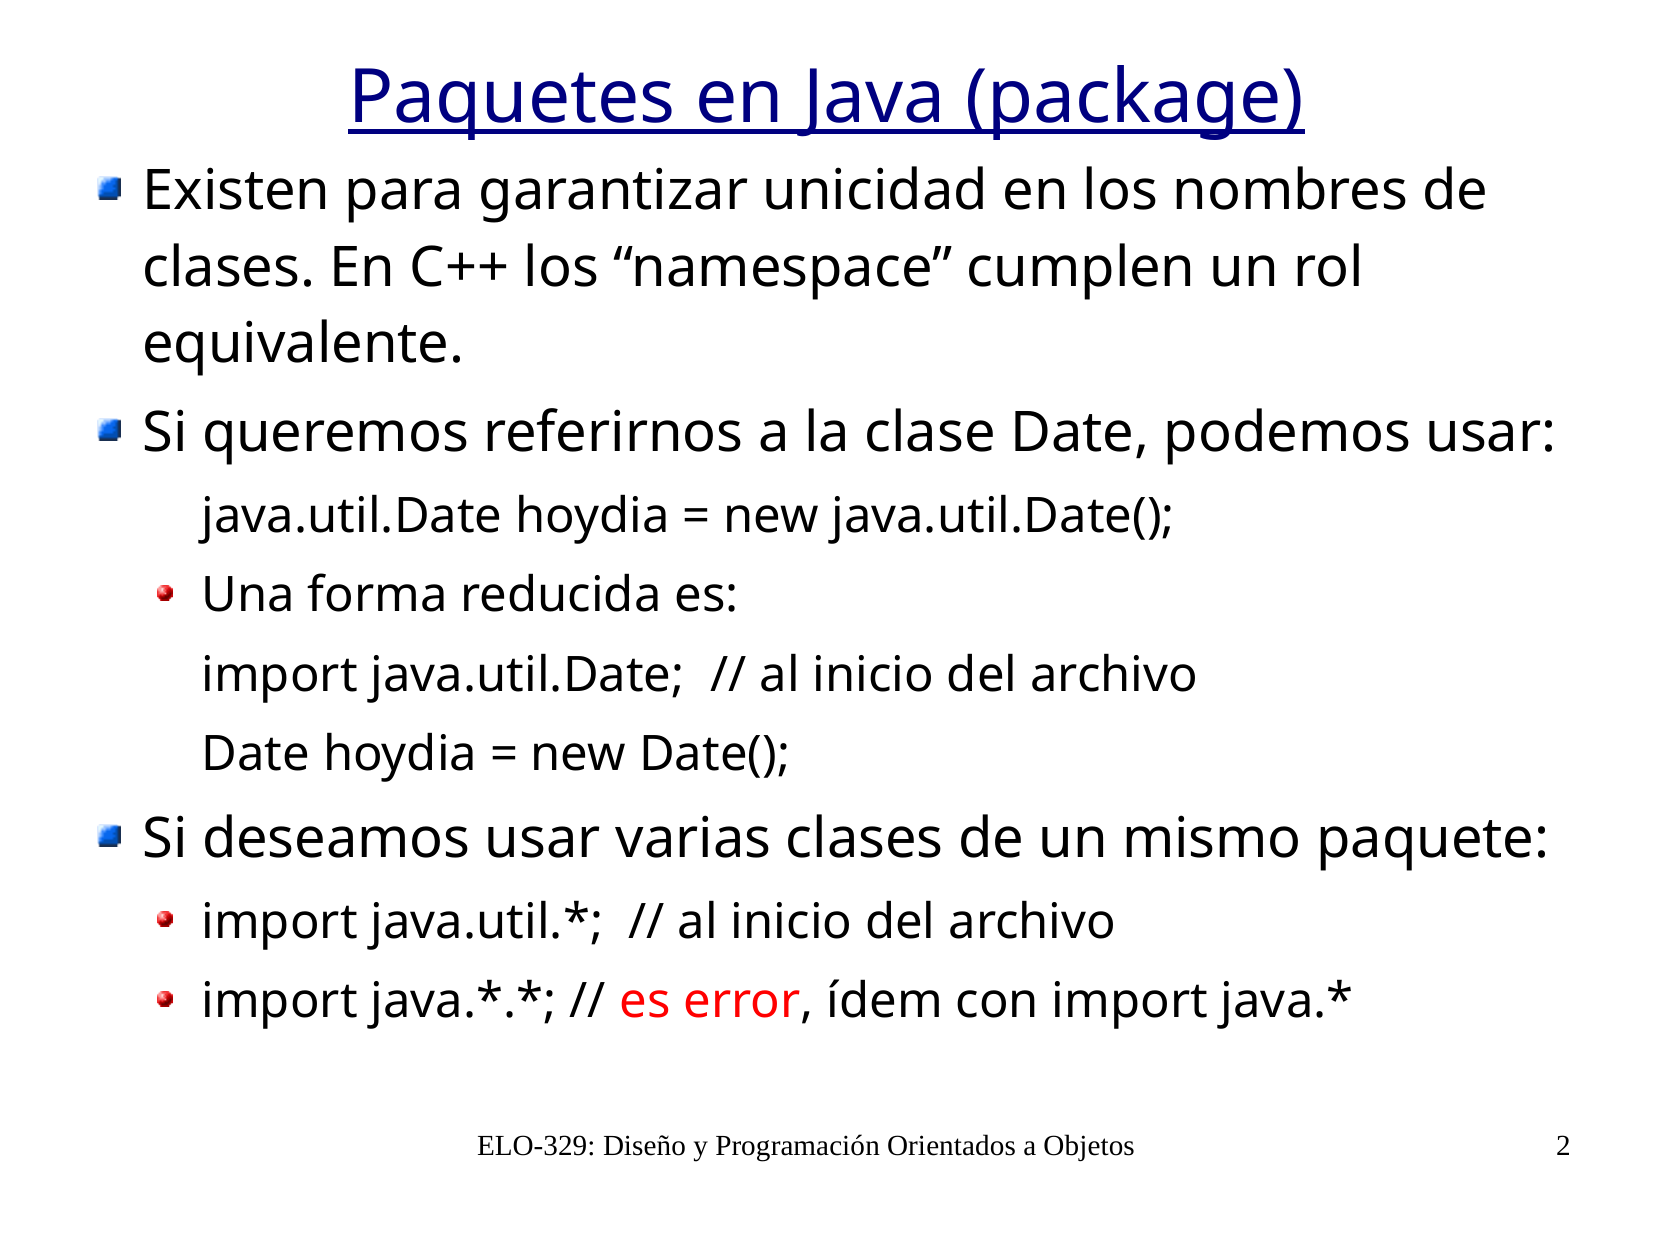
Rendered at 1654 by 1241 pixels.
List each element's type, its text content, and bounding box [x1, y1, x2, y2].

list Existen para garantizar unicidad en los nombres de clases. En C++ los “namespace” cumplen un rol equivalente. Si queremos referirnos a la clase Date, podemos usar: java.util.Date hoydia = new java.util.Date(); Una forma reducida es: import java.util.Date; // al inicio del archivo Date hoydia = new Date(); Si deseamos usar varias clases de un mismo paquete: import java.util.*; // al inicio del archivo import java.*.*; // es error, ídem con import java.* [82, 150, 1571, 1088]
title Paquetes en Java (package) [82, 43, 1571, 145]
